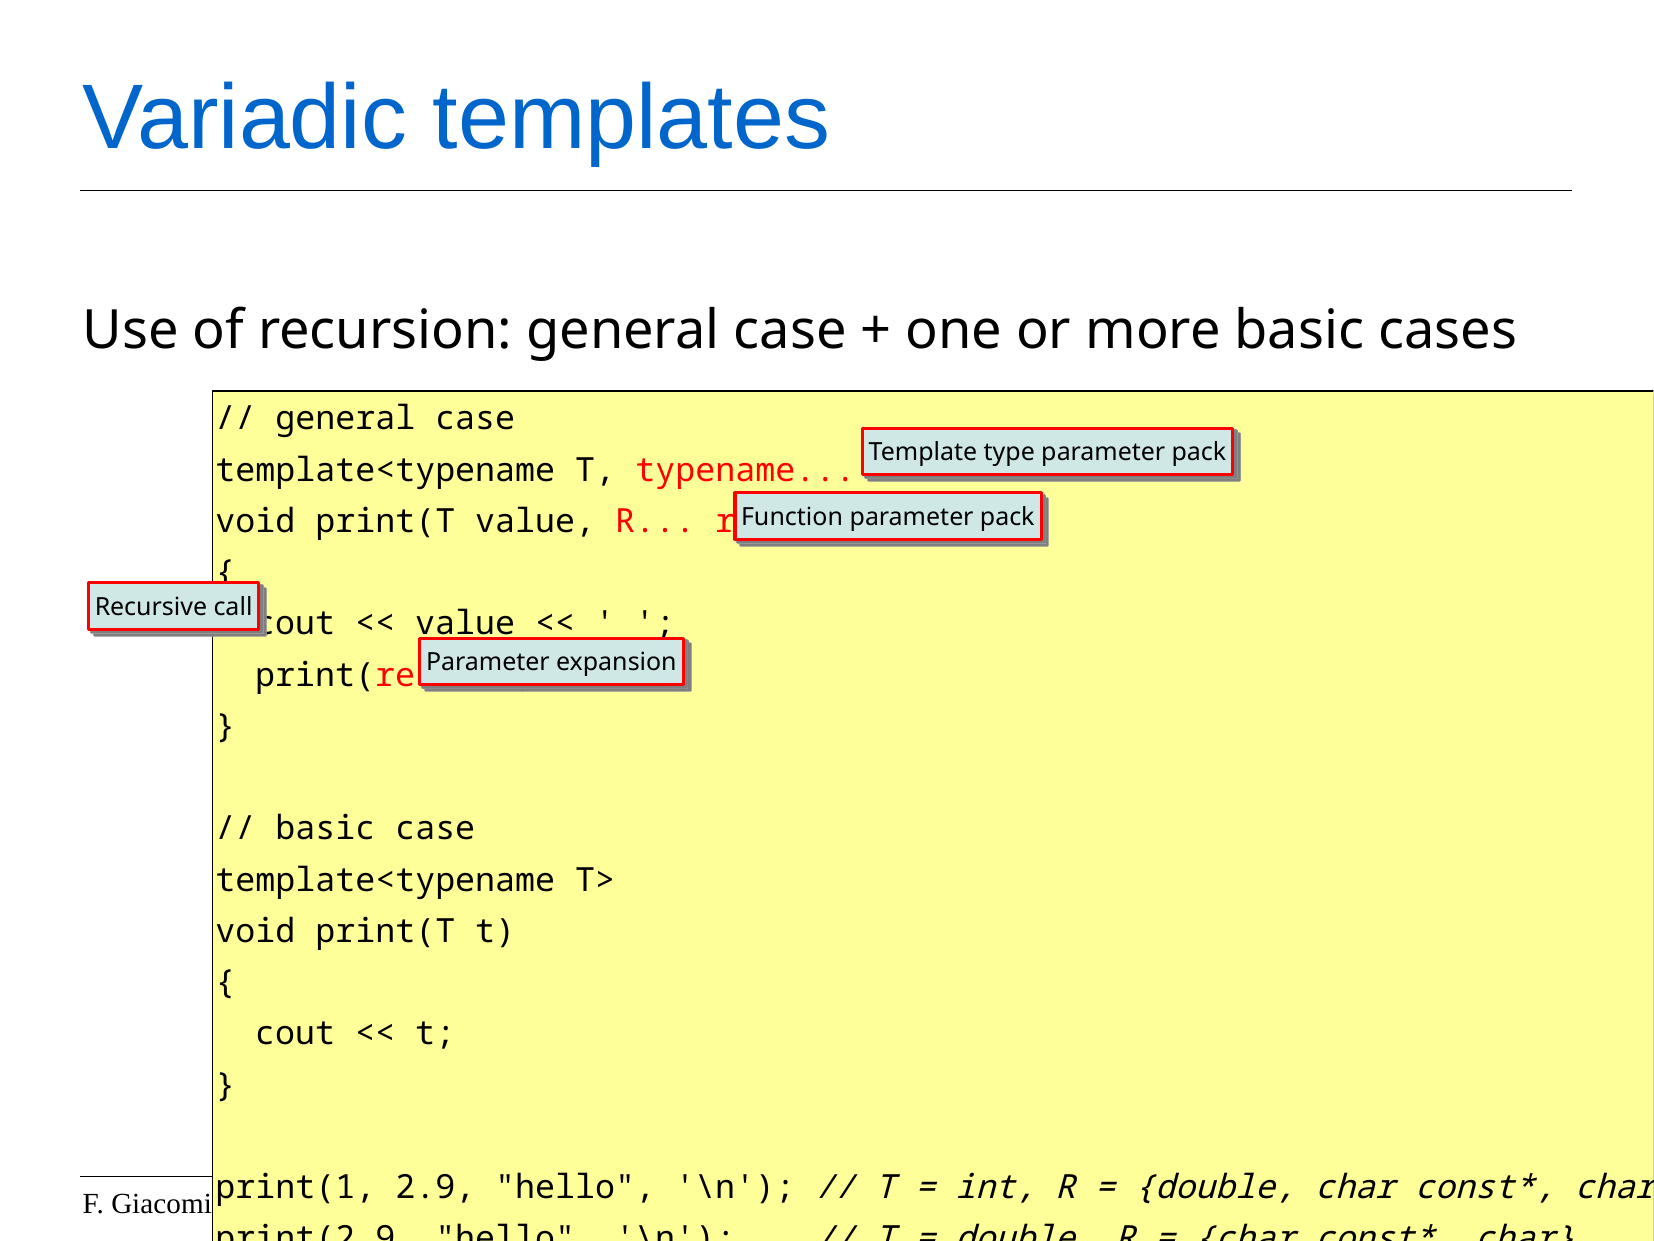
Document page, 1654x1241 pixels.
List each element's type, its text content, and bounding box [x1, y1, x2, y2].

text_box Template type parameter pack [862, 428, 1233, 475]
title Variadic templates [82, 49, 1571, 184]
list Use of recursion: general case + one or more basic cases [82, 290, 1571, 376]
text_box Recursive call [88, 582, 259, 630]
text_box // general case template<typename T, typename... R> void print(T value, R... rest) { cout << value << ' '; print(rest...); } // basic case template<typename T> void print(T t) { cout << t; } print(1, 2.9, "hello", '\n'); // T = int, R = {double, char const*, char} print(2.9, "hello", '\n'); // T = double, R = {char const*, char} print('\n'); // basic case, T = char [212, 391, 1654, 1241]
text_box Function parameter pack [735, 492, 1042, 540]
text_box Parameter expansion [419, 638, 684, 685]
